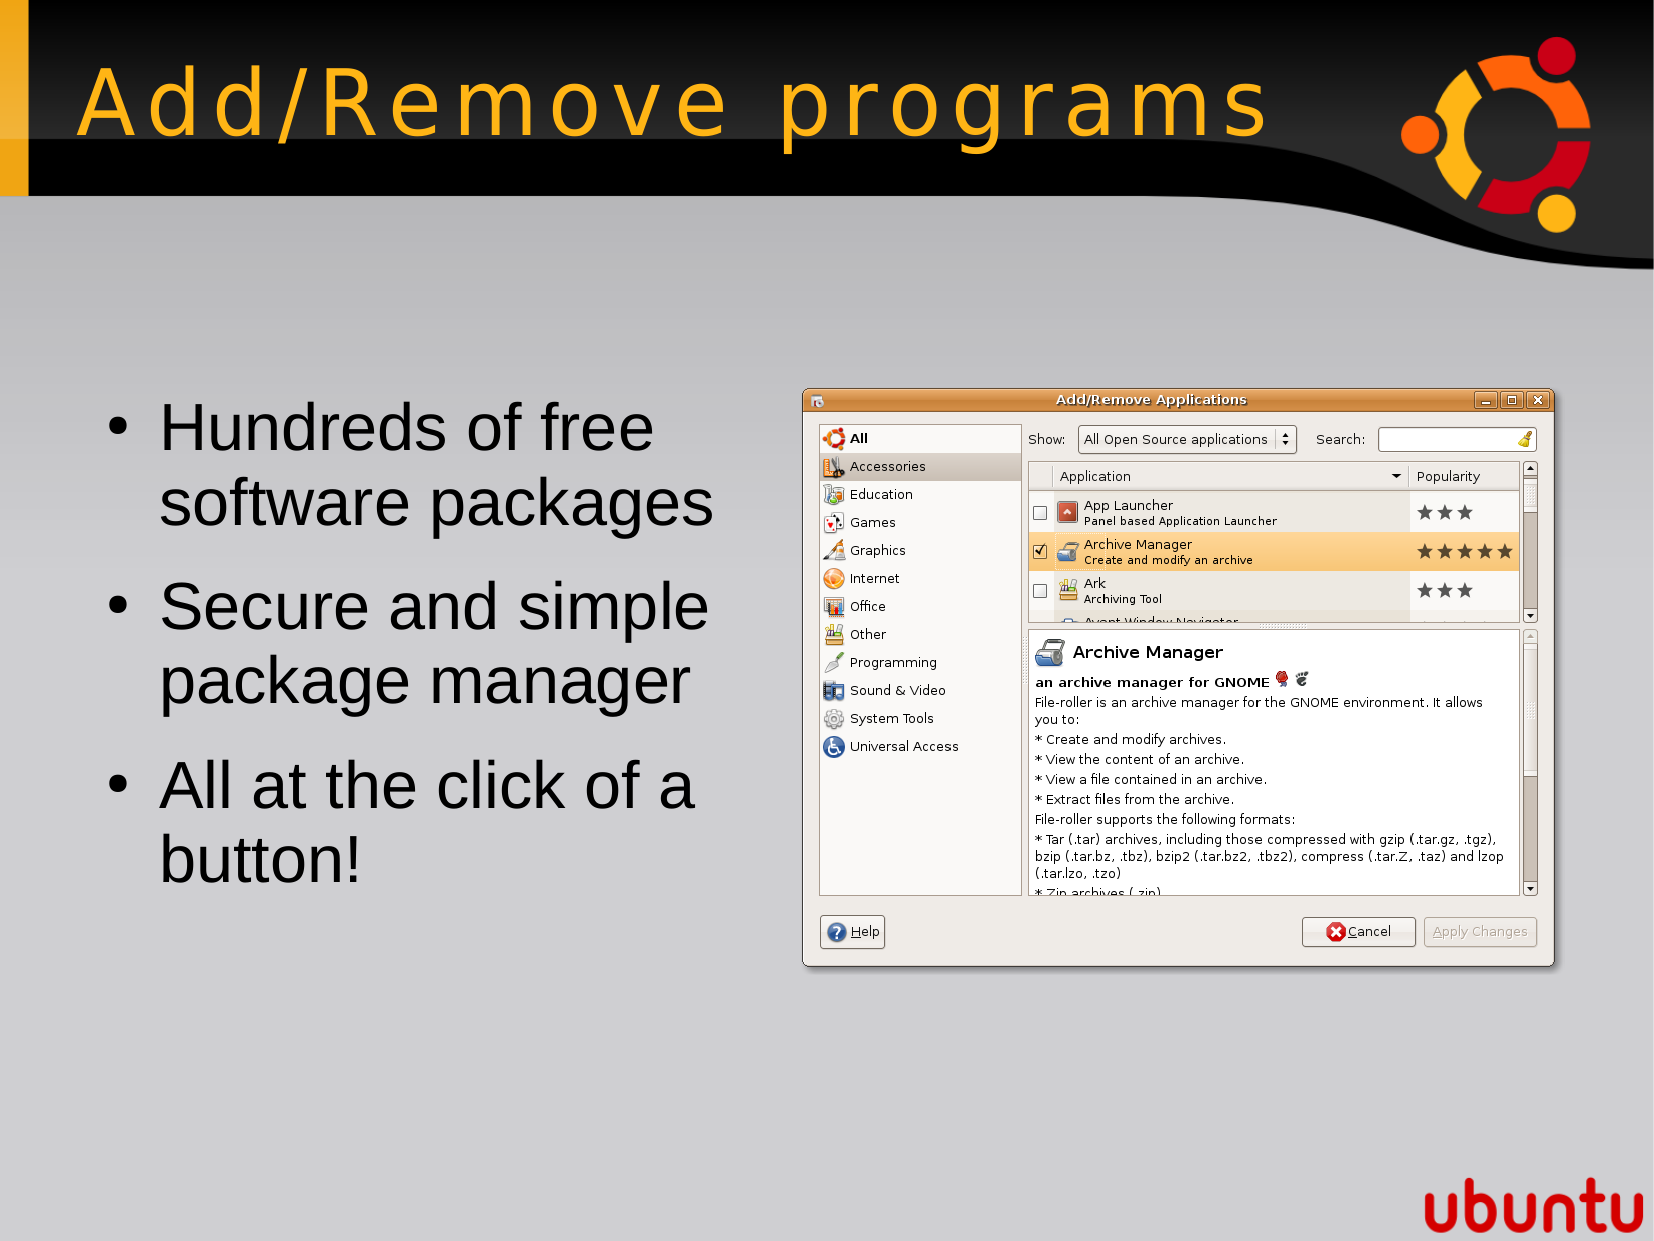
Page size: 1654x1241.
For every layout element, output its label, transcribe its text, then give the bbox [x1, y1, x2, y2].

picture [0, 0, 1654, 1241]
list Hundreds of free software packages Secure and simple package manager All at the click of a button! [88, 389, 768, 947]
title Add/Remove programs [76, 0, 1300, 207]
